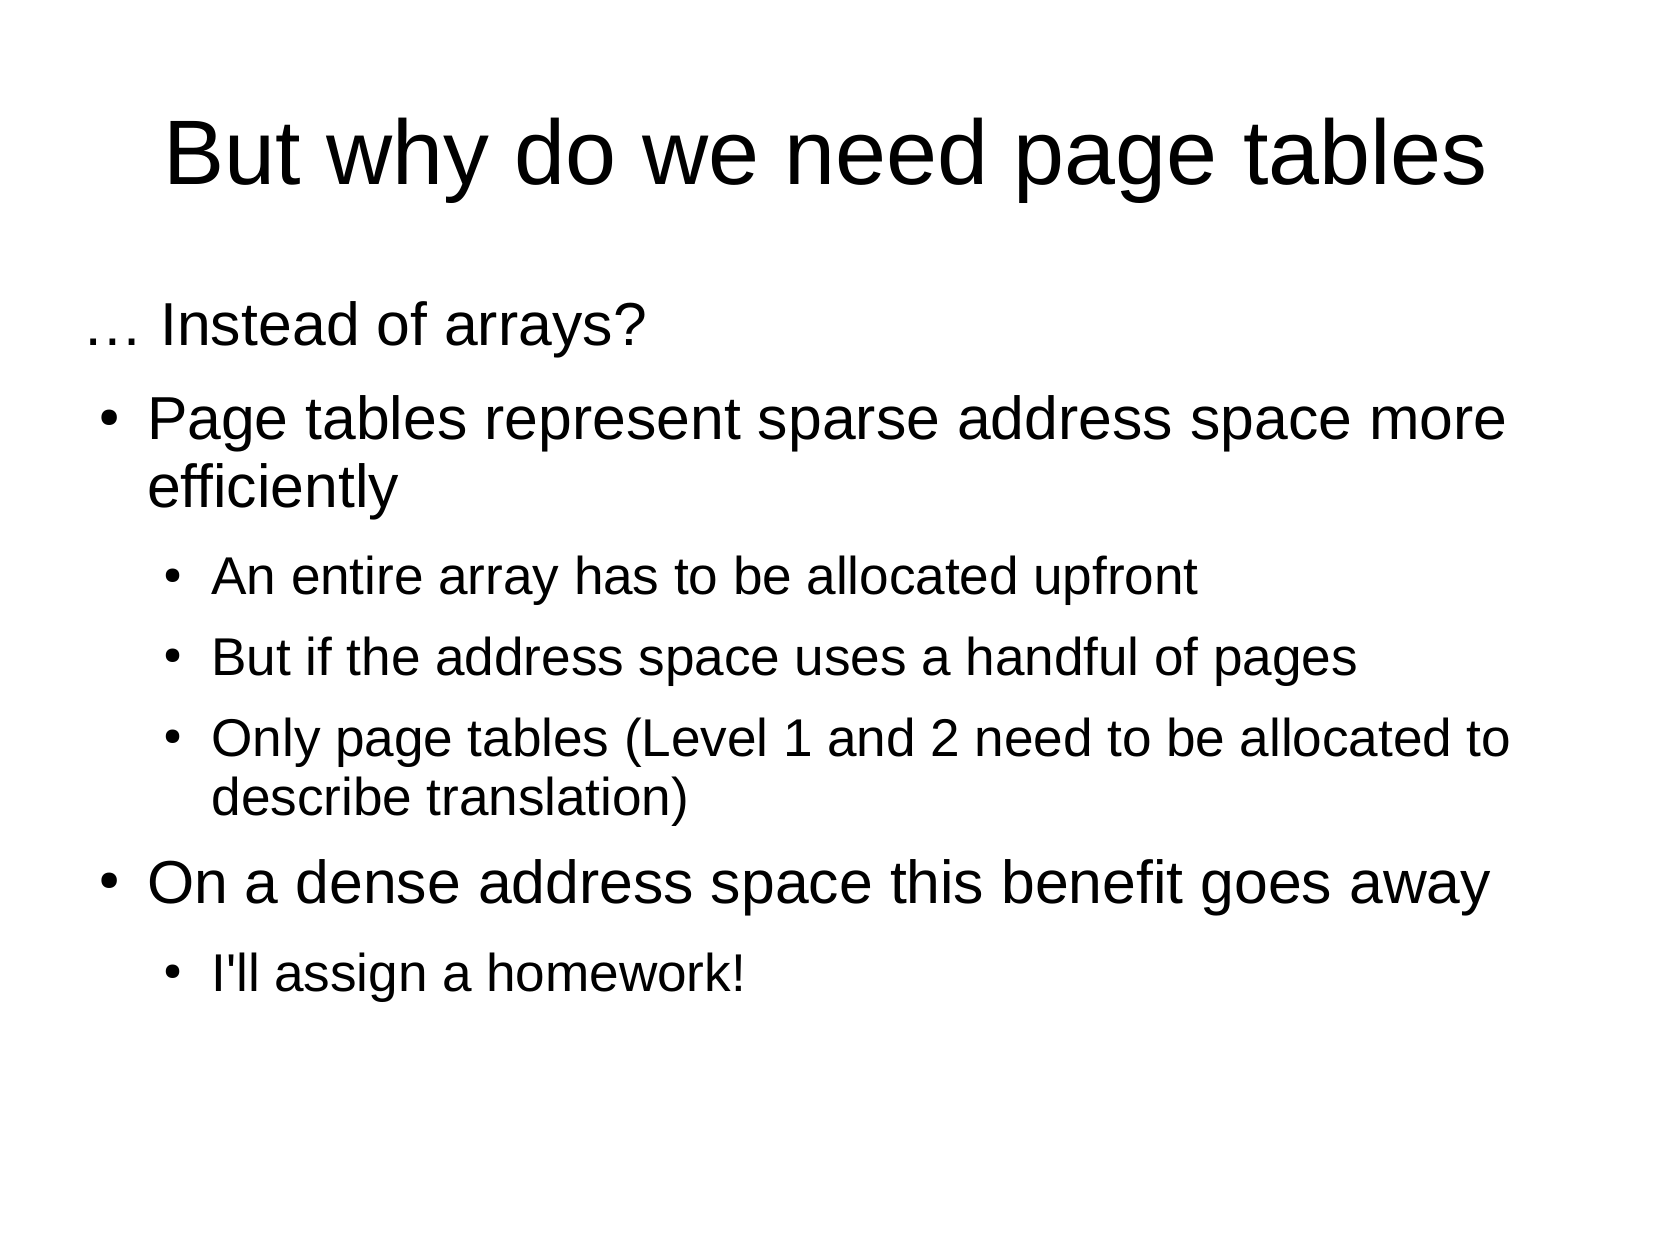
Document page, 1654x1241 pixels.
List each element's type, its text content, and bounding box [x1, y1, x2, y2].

list … Instead of arrays? Page tables represent sparse address space more efficiently An entire array has to be allocated upfront But if the address space uses a handful of pages Only page tables (Level 1 and 2 need to be allocated to describe translation) On a dense address space this benefit goes away I'll assign a homework! [82, 290, 1571, 1010]
title But why do we need page tables [82, 49, 1571, 257]
